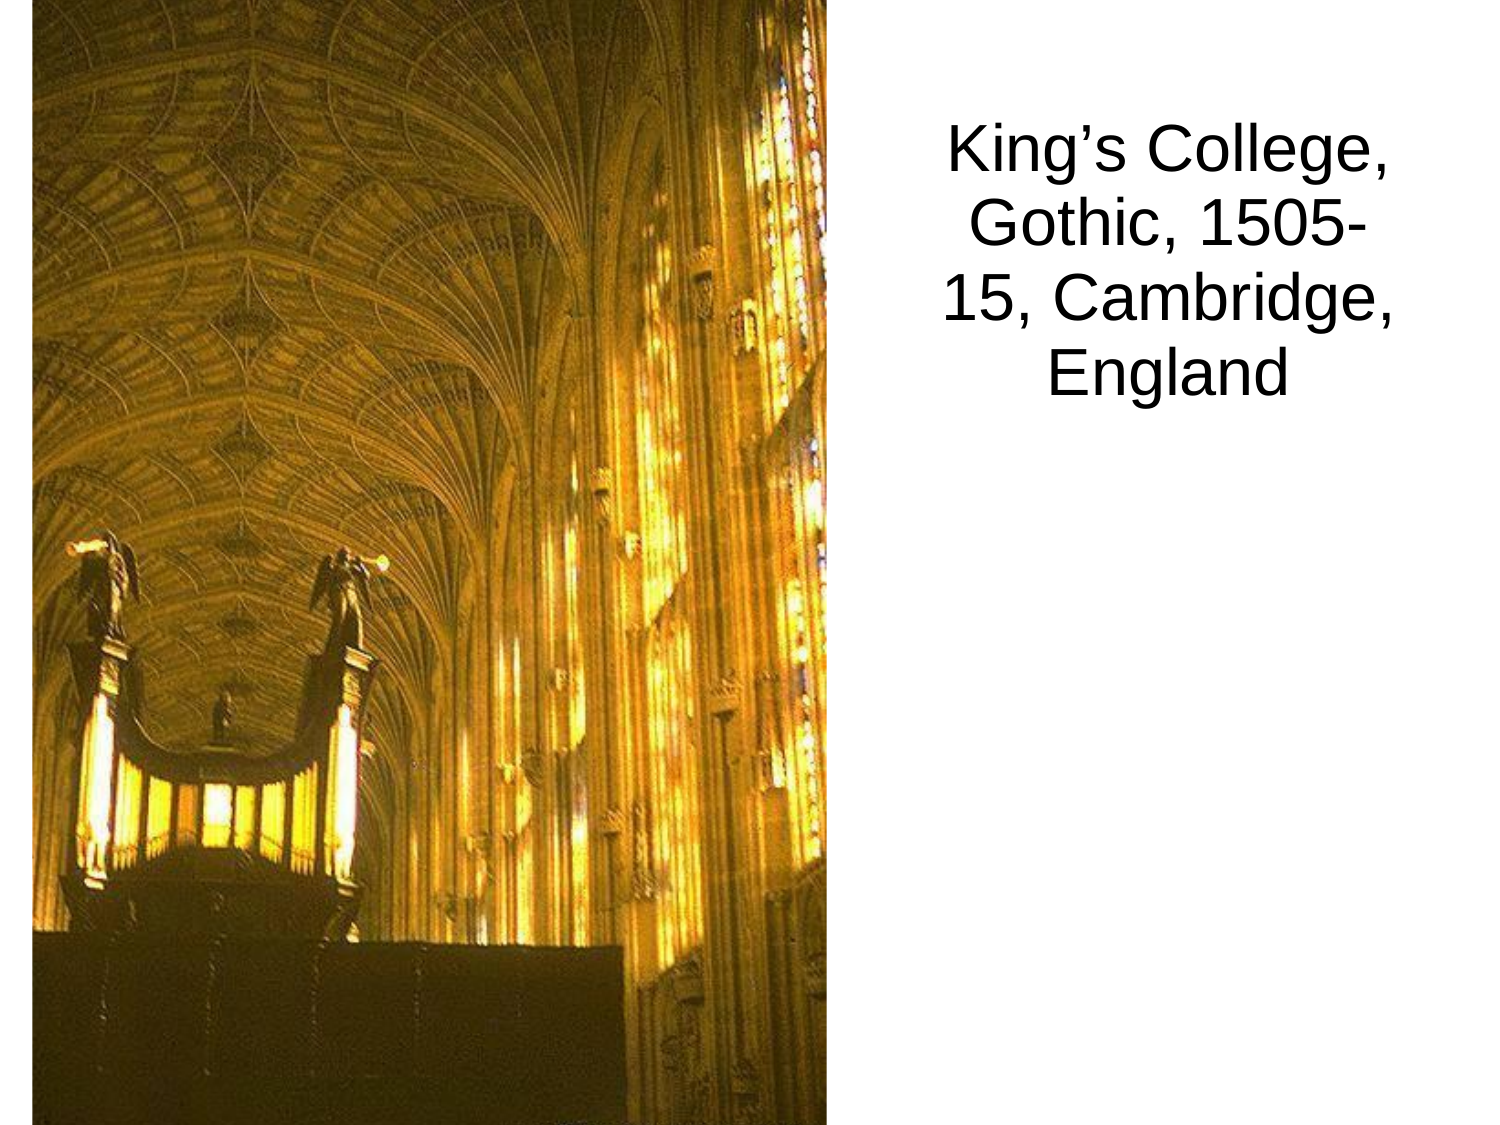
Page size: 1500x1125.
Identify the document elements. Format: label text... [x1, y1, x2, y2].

picture [32, 0, 827, 1125]
title King’s College, Gothic, 1505-15, Cambridge, England [912, 45, 1426, 476]
